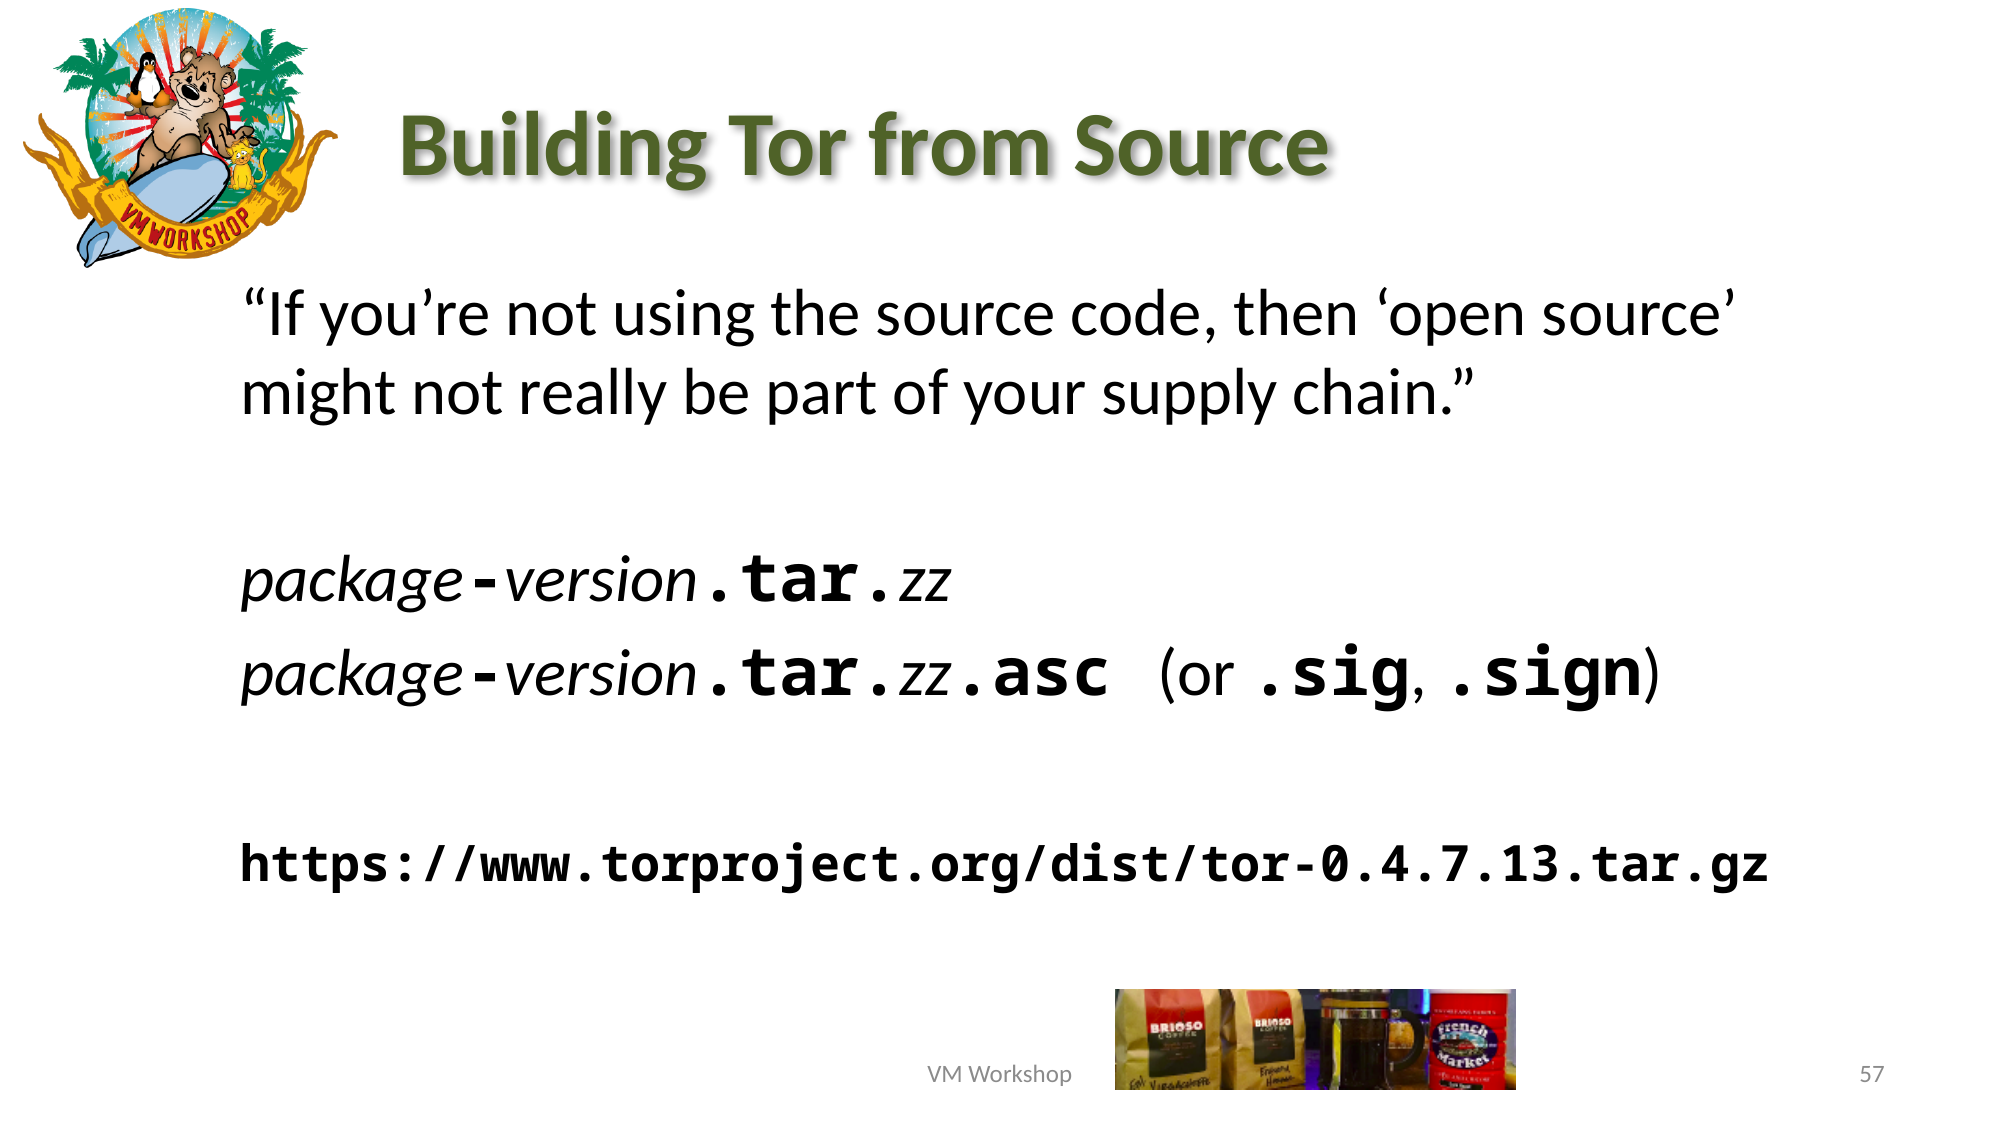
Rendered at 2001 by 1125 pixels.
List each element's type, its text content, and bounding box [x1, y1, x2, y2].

list “If you’re not using the source code, then ‘open source’ might not really be part of your supply chain.” package-version.tar.zz package-version.tar.zz.asc (or .sig, .sign) https://www.torproject.org/dist/tor-0.4.7.13.tar.gz [225, 260, 1900, 1004]
picture [1115, 1004, 1516, 1090]
picture [23, 8, 338, 269]
title Building Tor from Source [383, 45, 1913, 233]
